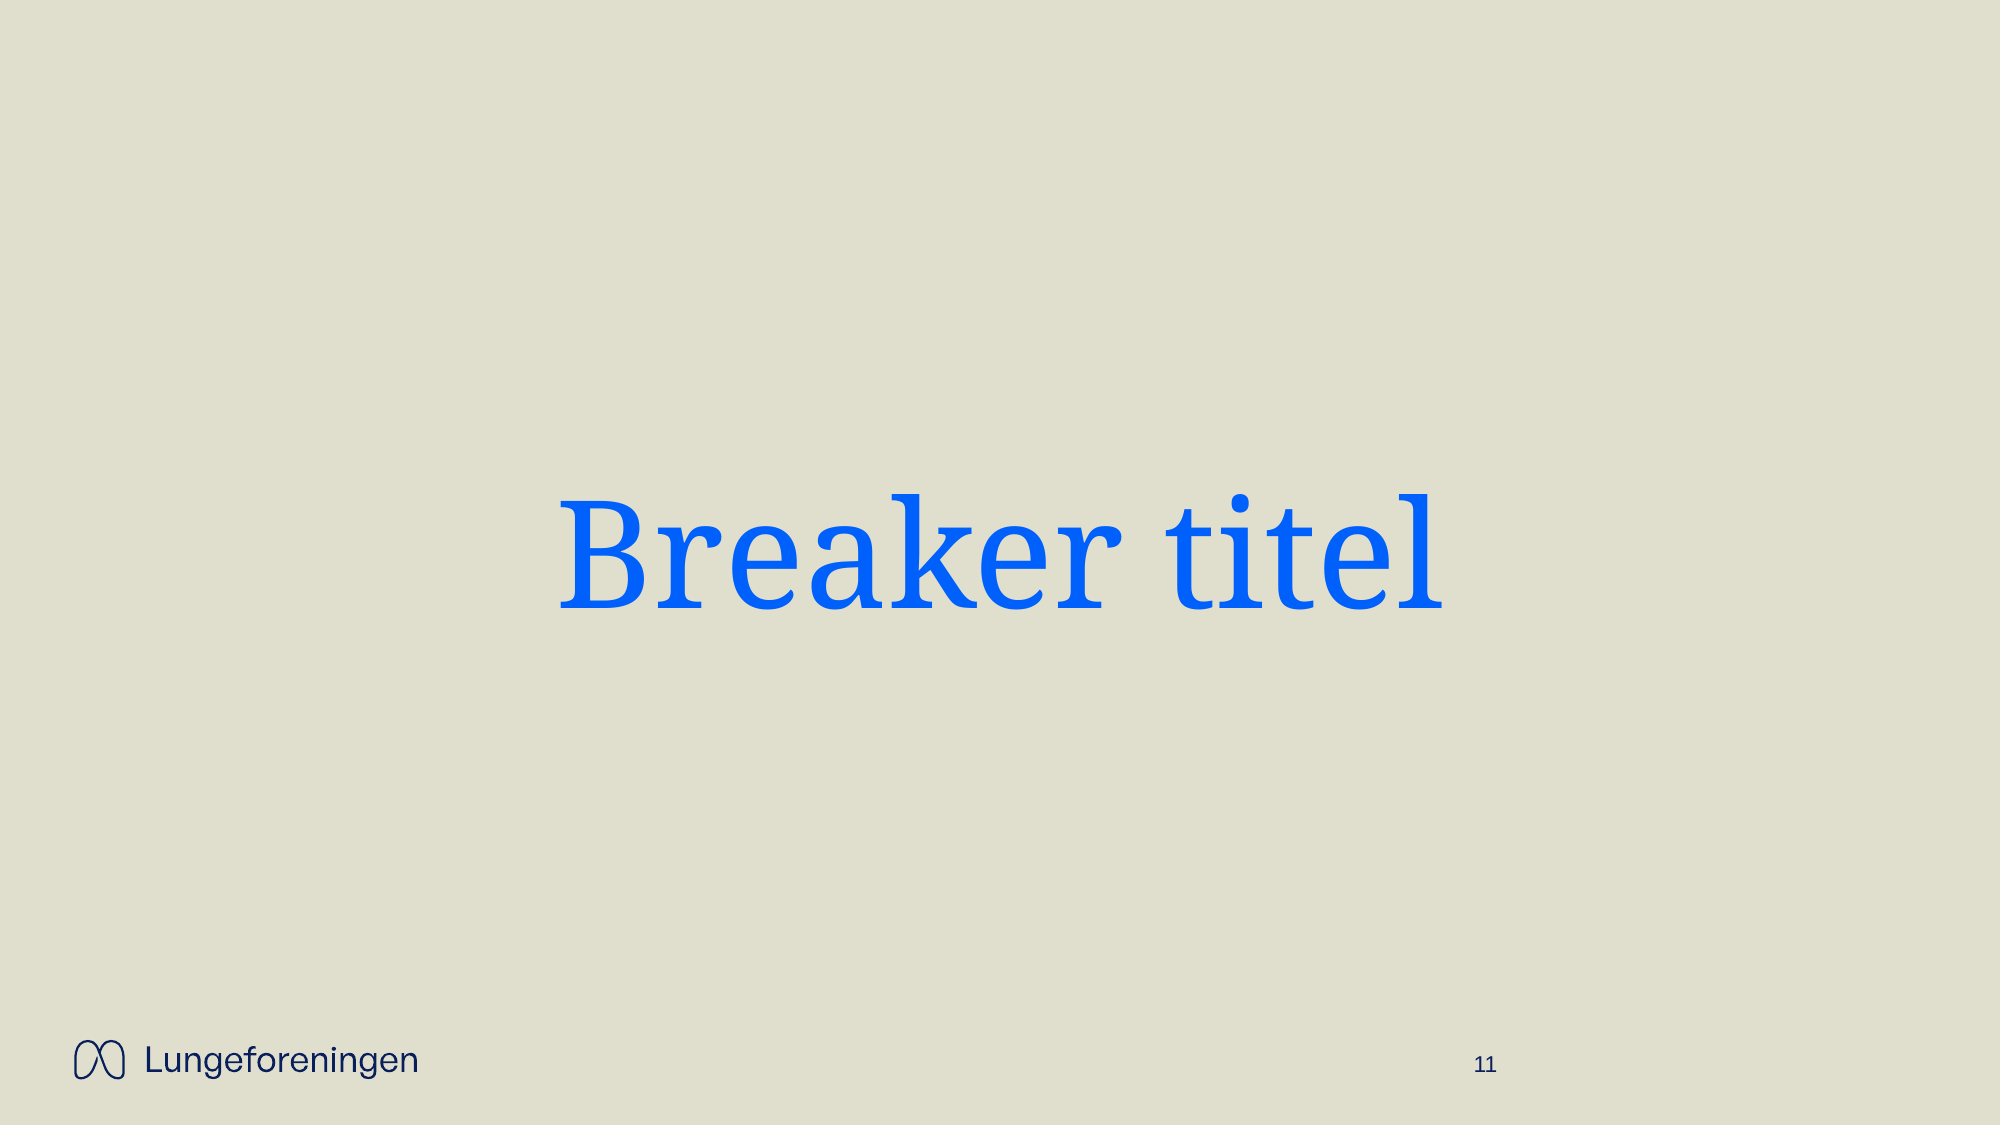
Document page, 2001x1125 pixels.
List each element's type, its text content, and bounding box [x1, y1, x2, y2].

title Breaker titel [65, 287, 1935, 838]
text_box 12 [1473, 1033, 1924, 1094]
